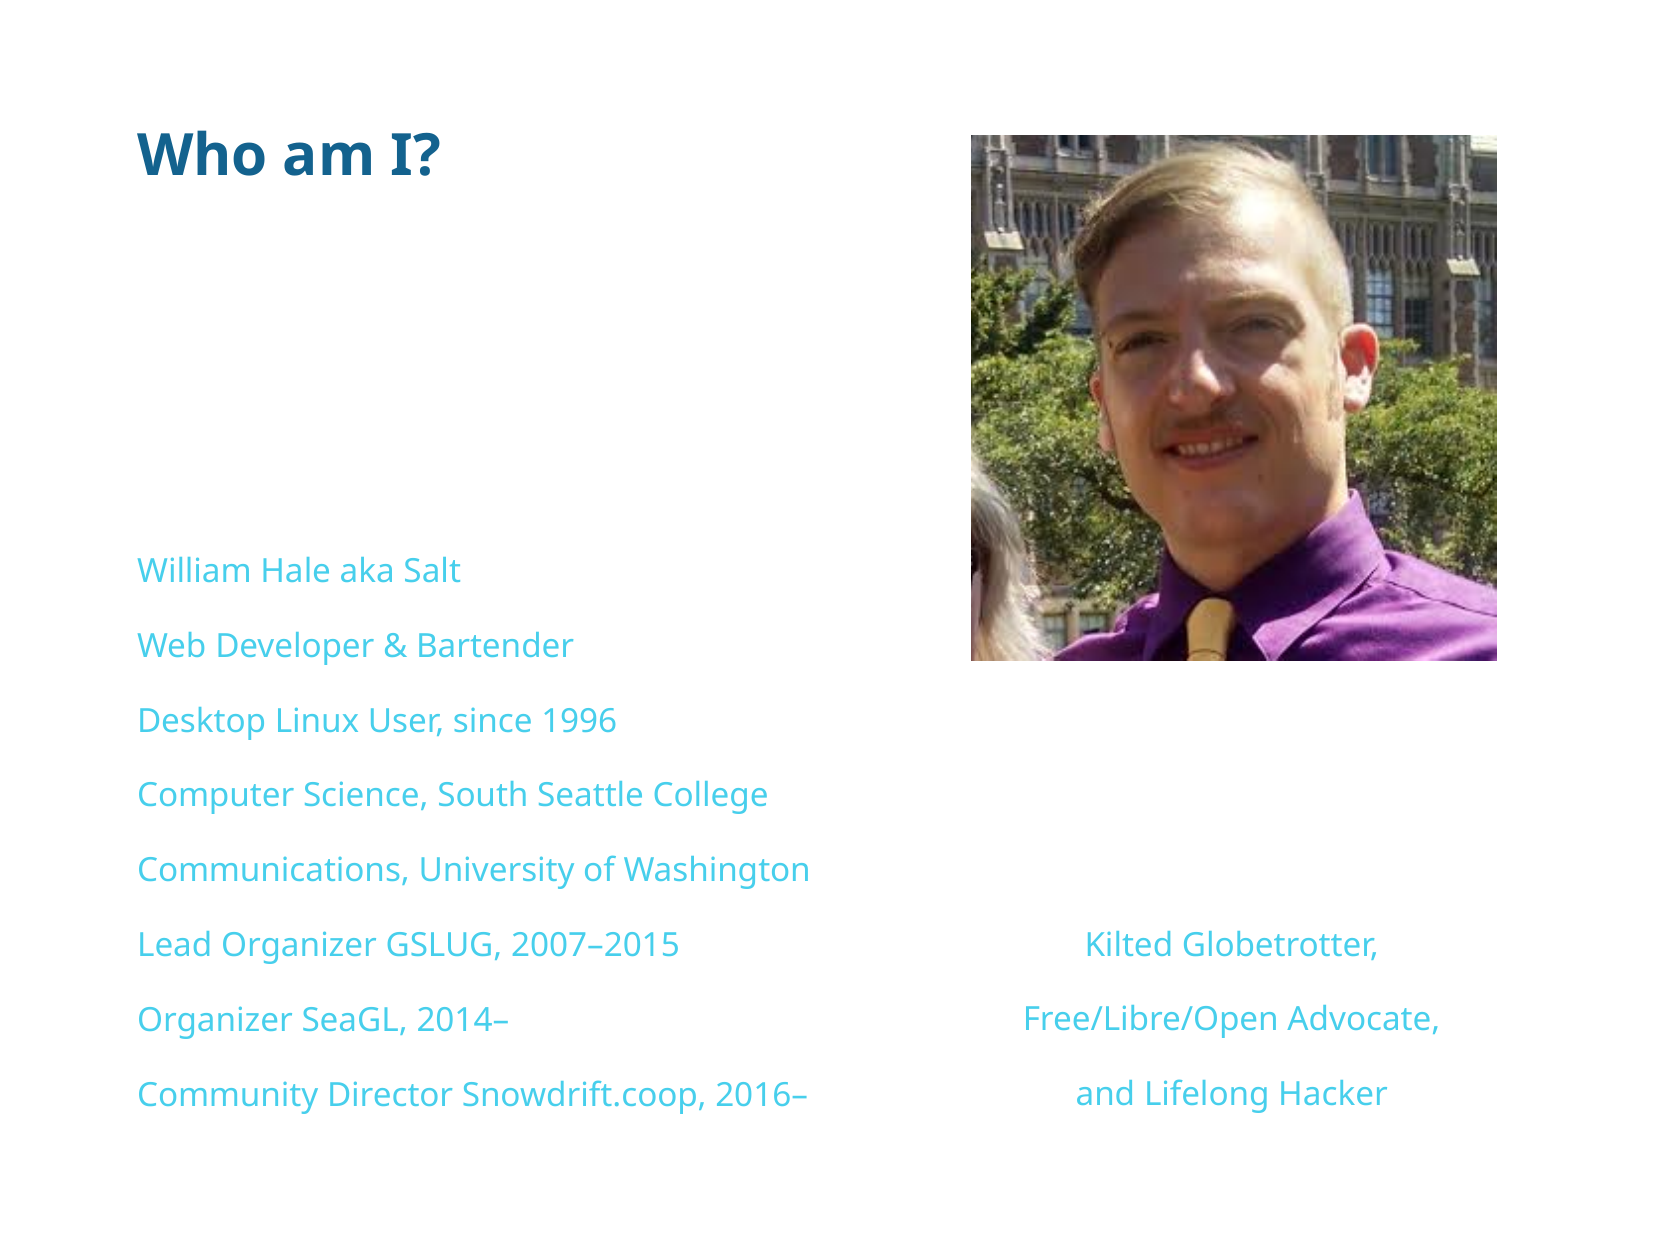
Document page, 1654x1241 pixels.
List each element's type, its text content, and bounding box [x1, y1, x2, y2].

title Who am I? [137, 49, 1626, 257]
list Kilted Globetrotter, Free/Libre/Open Advocate, and Lifelong Hacker [868, 772, 1596, 1116]
list William Hale aka Salt Web Developer & Bartender Desktop Linux User, since 1996 Computer Science, South Seattle College Communications, University of Washington Lead Organizer GSLUG, 2007–2015 Organizer SeaGL, 2014– Community Director Snowdrift.coop, 2016– [137, 396, 864, 1116]
picture [971, 135, 1497, 661]
